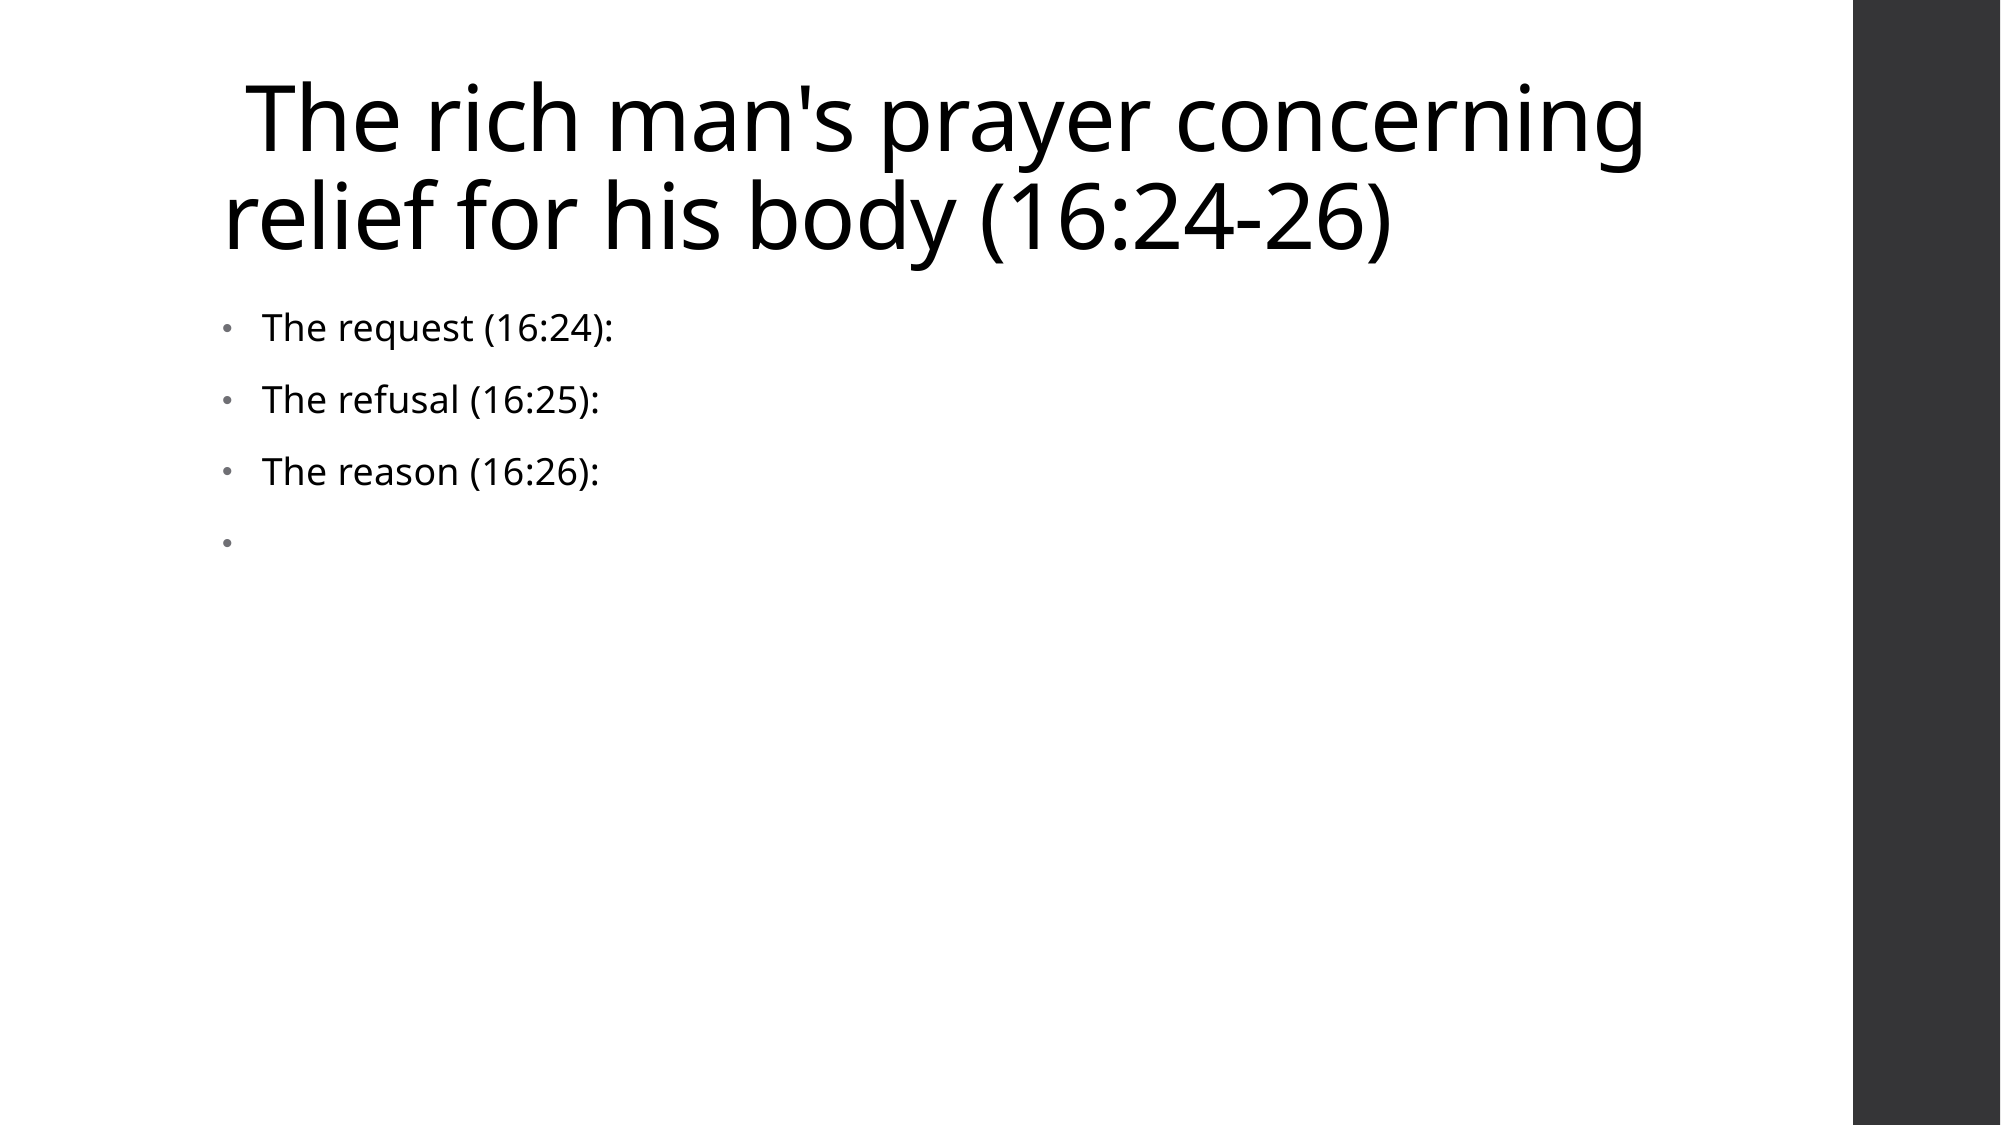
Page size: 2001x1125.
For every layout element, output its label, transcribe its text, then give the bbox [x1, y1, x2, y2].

title The rich man's prayer concerning relief for his body (16:24-26) [206, 60, 1797, 278]
list The request (16:24): The refusal (16:25): The reason (16:26): [206, 299, 1617, 1014]
